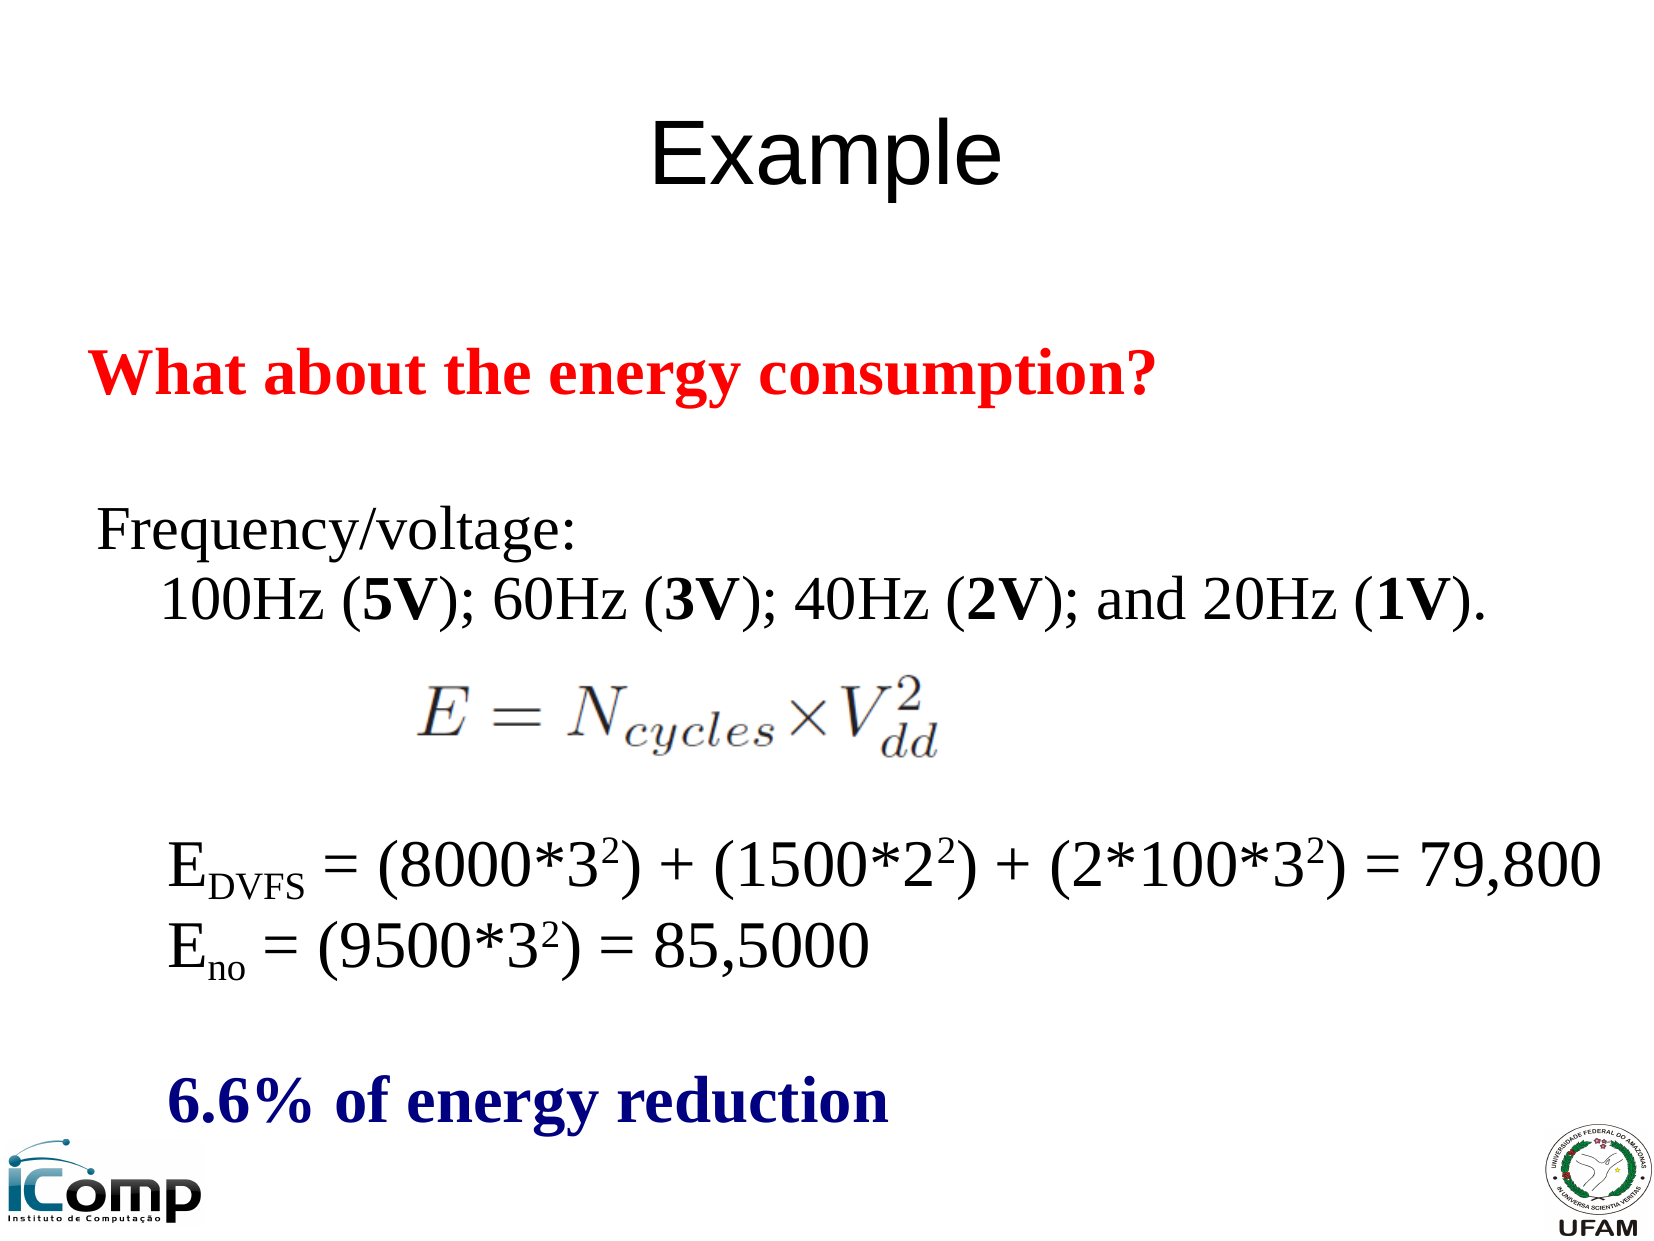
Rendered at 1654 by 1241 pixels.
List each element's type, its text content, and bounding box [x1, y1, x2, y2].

picture [1545, 1124, 1652, 1236]
text_box What about the energy consumption? [72, 327, 1178, 417]
title Example [82, 49, 1571, 257]
text_box EDVFS = (8000*32) + (1500*22) + (2*100*32) = 79,800 Eno = (9500*32) = 85,5000 6.6% of energy reduction [152, 819, 1619, 1148]
text_box Frequency/voltage: 100Hz (5V); 60Hz (3V); 40Hz (2V); and 20Hz (1V). [81, 486, 1504, 641]
picture [5, 1139, 205, 1226]
picture [416, 669, 942, 764]
